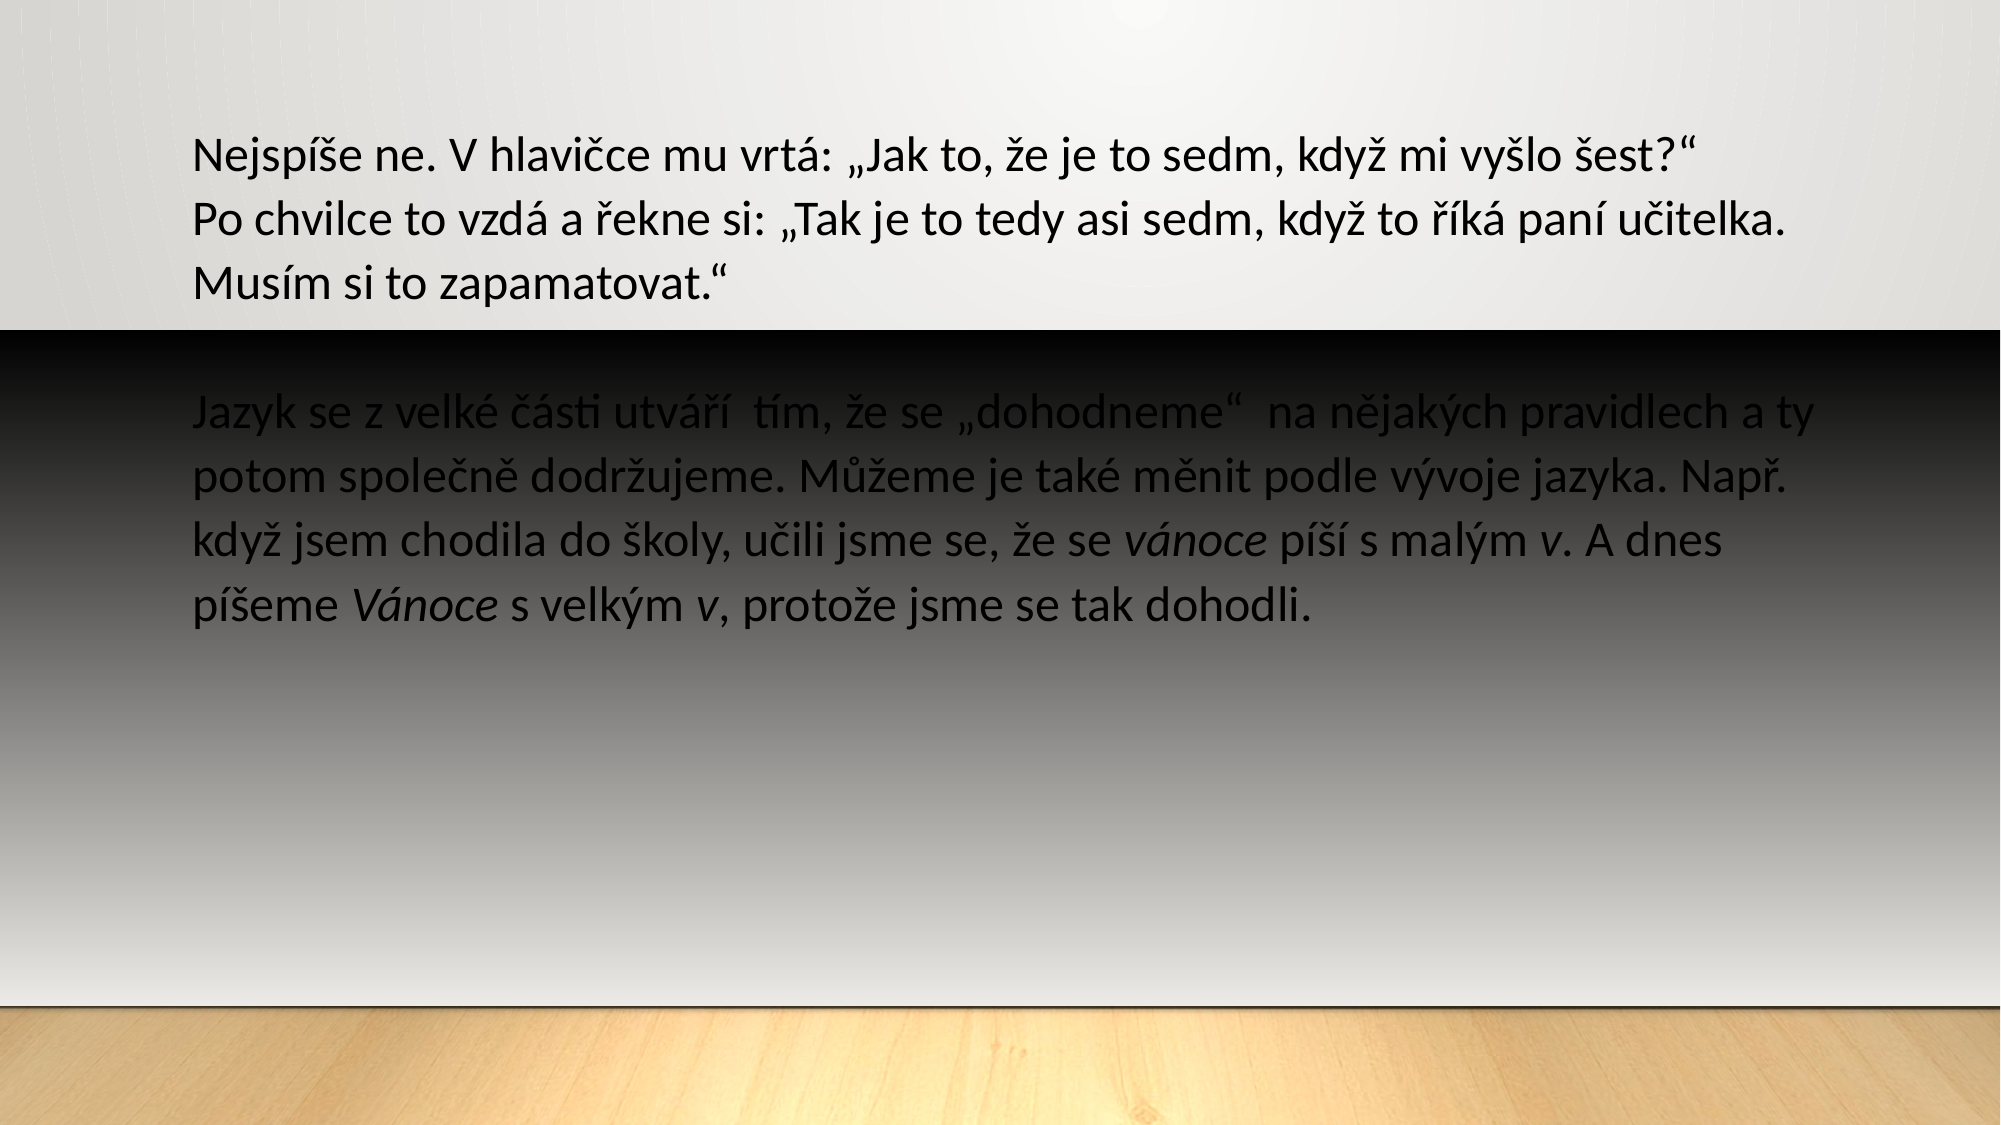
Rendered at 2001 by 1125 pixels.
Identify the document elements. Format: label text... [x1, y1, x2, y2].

text_box Nejspíše ne. V hlavičce mu vrtá: „Jak to, že je to sedm, když mi vyšlo šest?“ Po chvilce to vzdá a řekne si: „Tak je to tedy asi sedm, když to říká paní učitelka. Musím si to zapamatovat.“ Jazyk se z velké části utváří tím, že se „dohodneme“ na nějakých pravidlech a ty potom společně dodržujeme. Můžeme je také měnit podle vývoje jazyka. Např. když jsem chodila do školy, učili jsme se, že se vánoce píší s malým v. A dnes píšeme Vánoce s velkým v, protože jsme se tak dohodli. [177, 109, 1879, 788]
